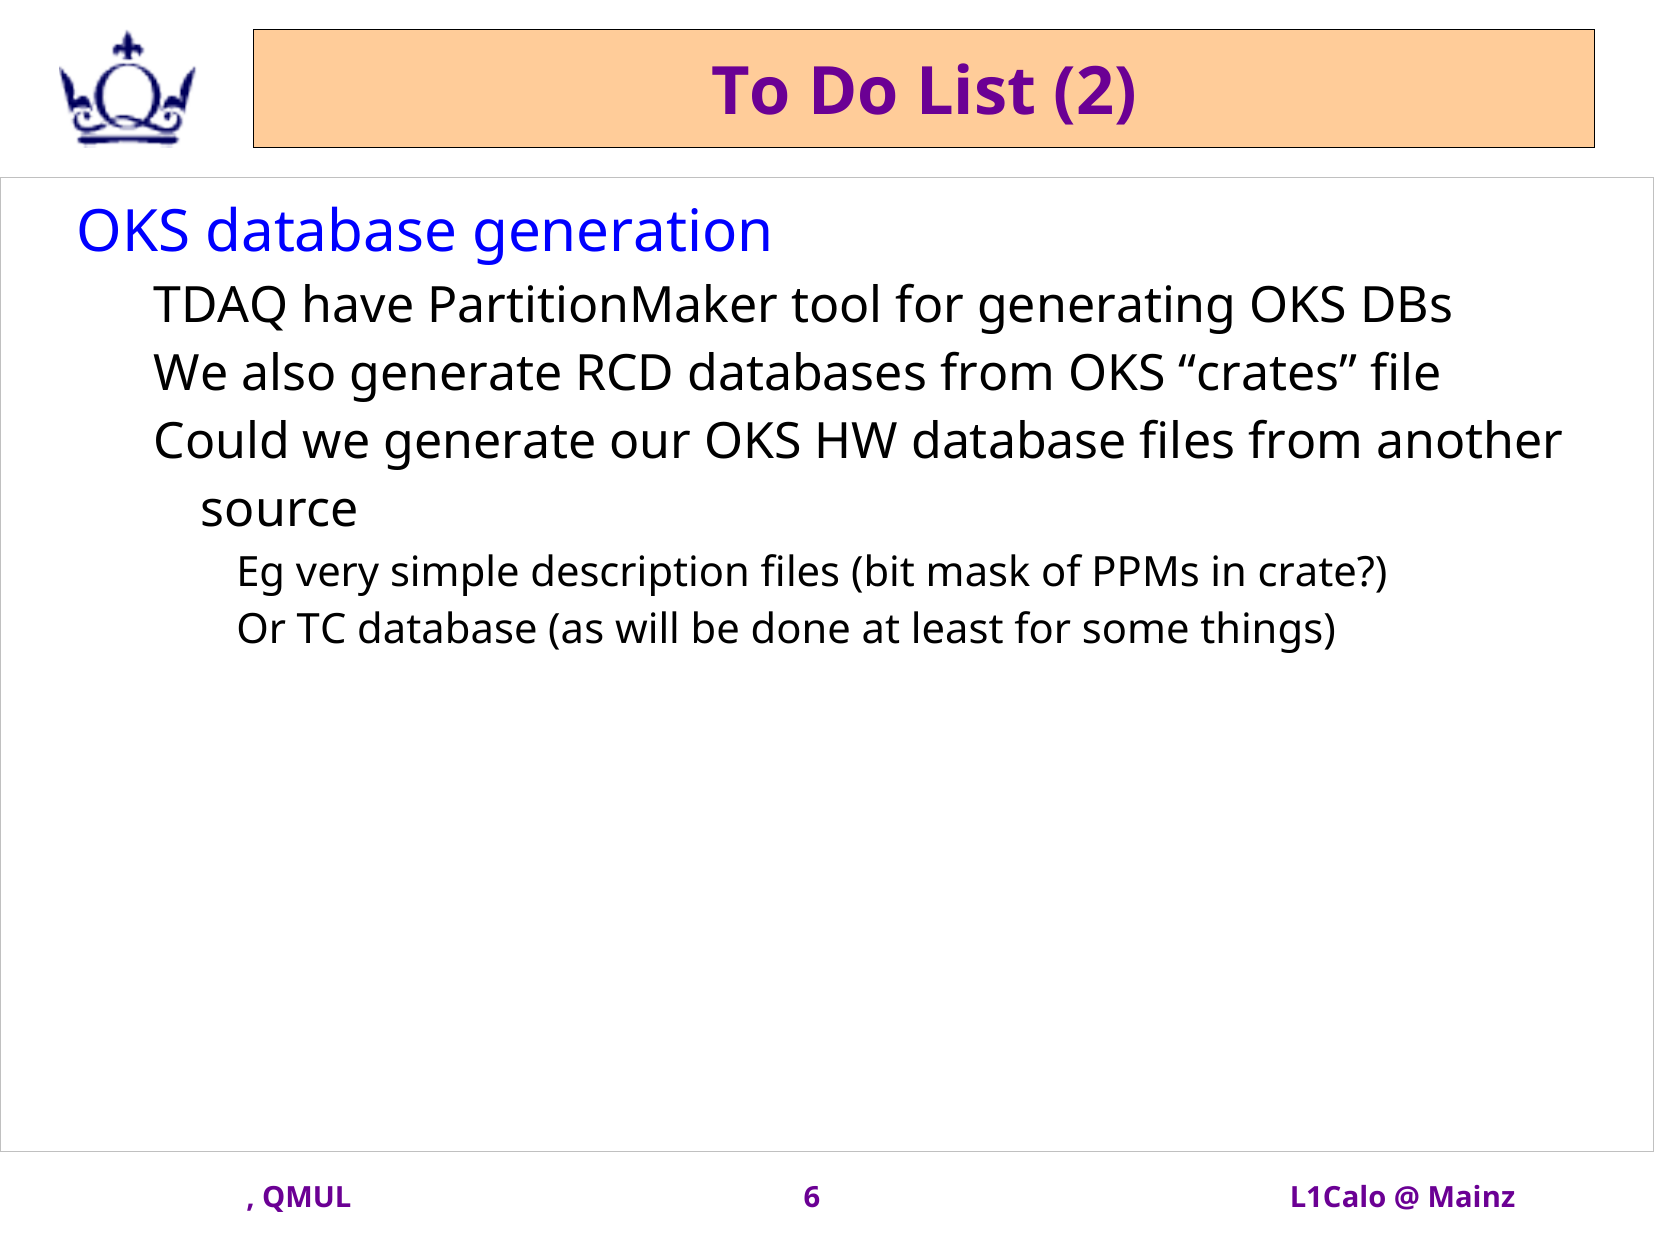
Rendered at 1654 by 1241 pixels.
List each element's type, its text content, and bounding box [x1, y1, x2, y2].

picture [59, 29, 200, 148]
title To Do List (2) [253, 29, 1595, 148]
list OKS database generation TDAQ have PartitionMaker tool for generating OKS DBs We also generate RCD databases from OKS “crates” file Could we generate our OKS HW database files from another source Eg very simple description files (bit mask of PPMs in crate?) Or TC database (as will be done at least for some things) [59, 189, 1603, 1109]
